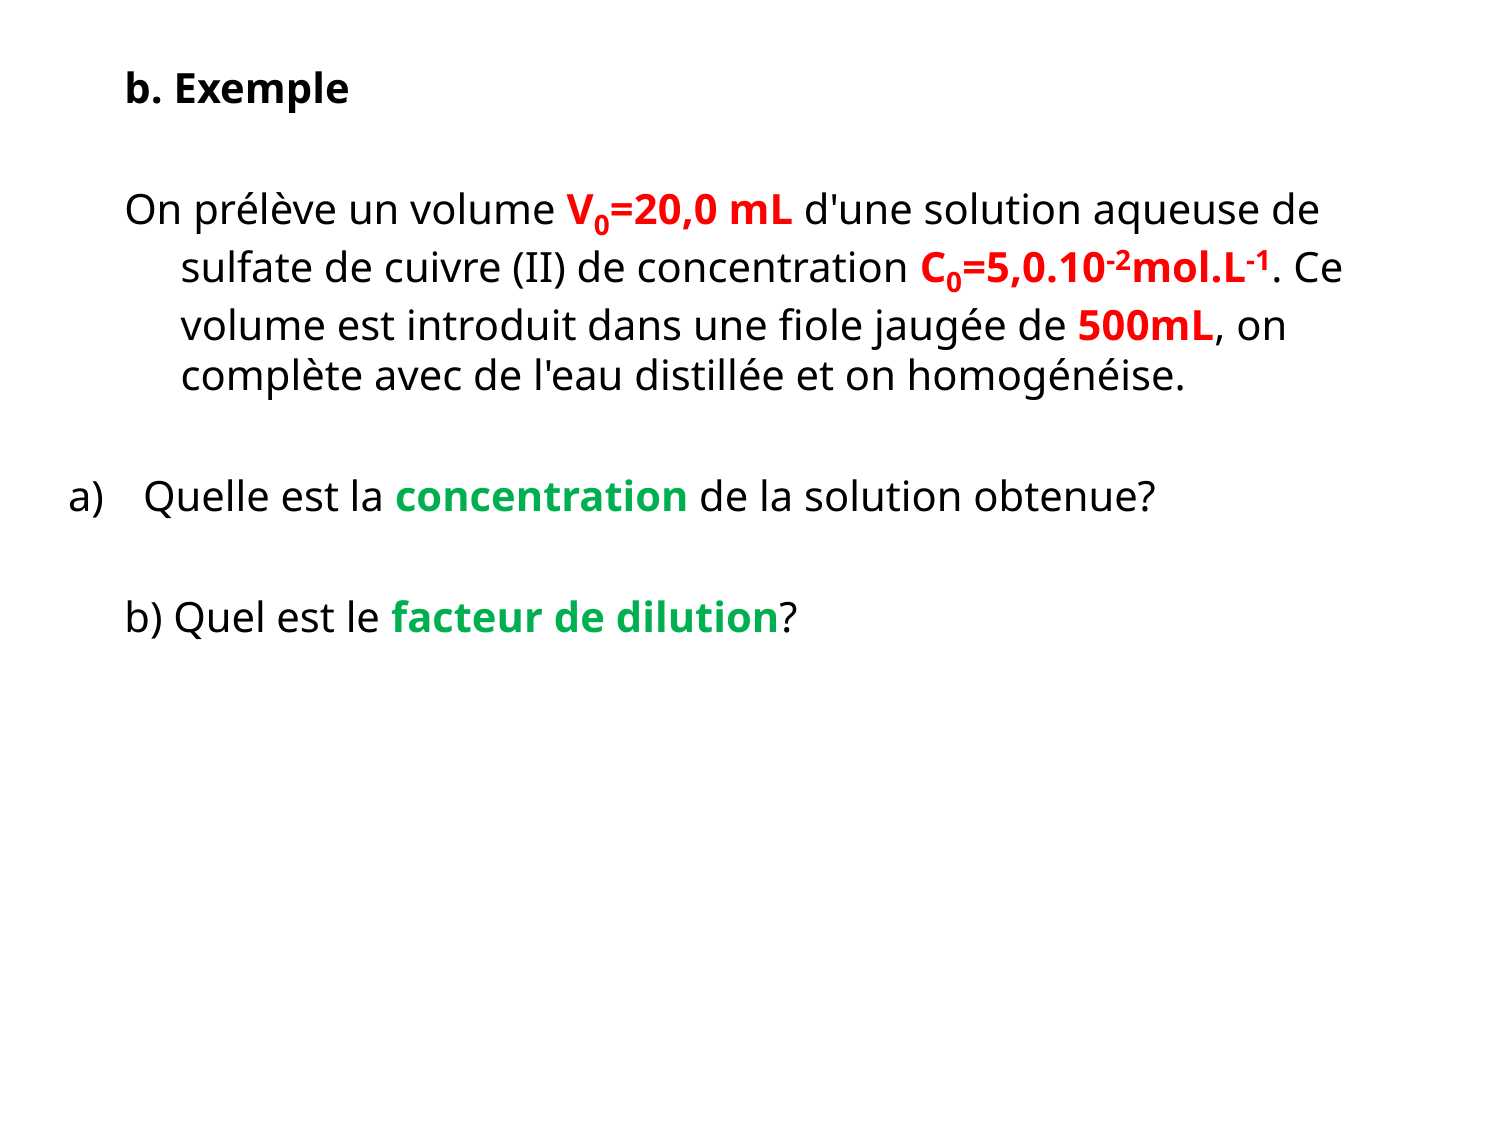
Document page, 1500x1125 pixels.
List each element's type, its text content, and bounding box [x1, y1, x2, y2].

list b. Exemple On prélève un volume V0=20,0 mL d'une solution aqueuse de sulfate de cuivre (II) de concentration C0=5,0.10-2mol.L-1. Ce volume est introduit dans une fiole jaugée de 500mL, on complète avec de l'eau distillée et on homogénéise. Quelle est la concentration de la solution obtenue? b) Quel est le facteur de dilution? [53, 54, 1404, 798]
